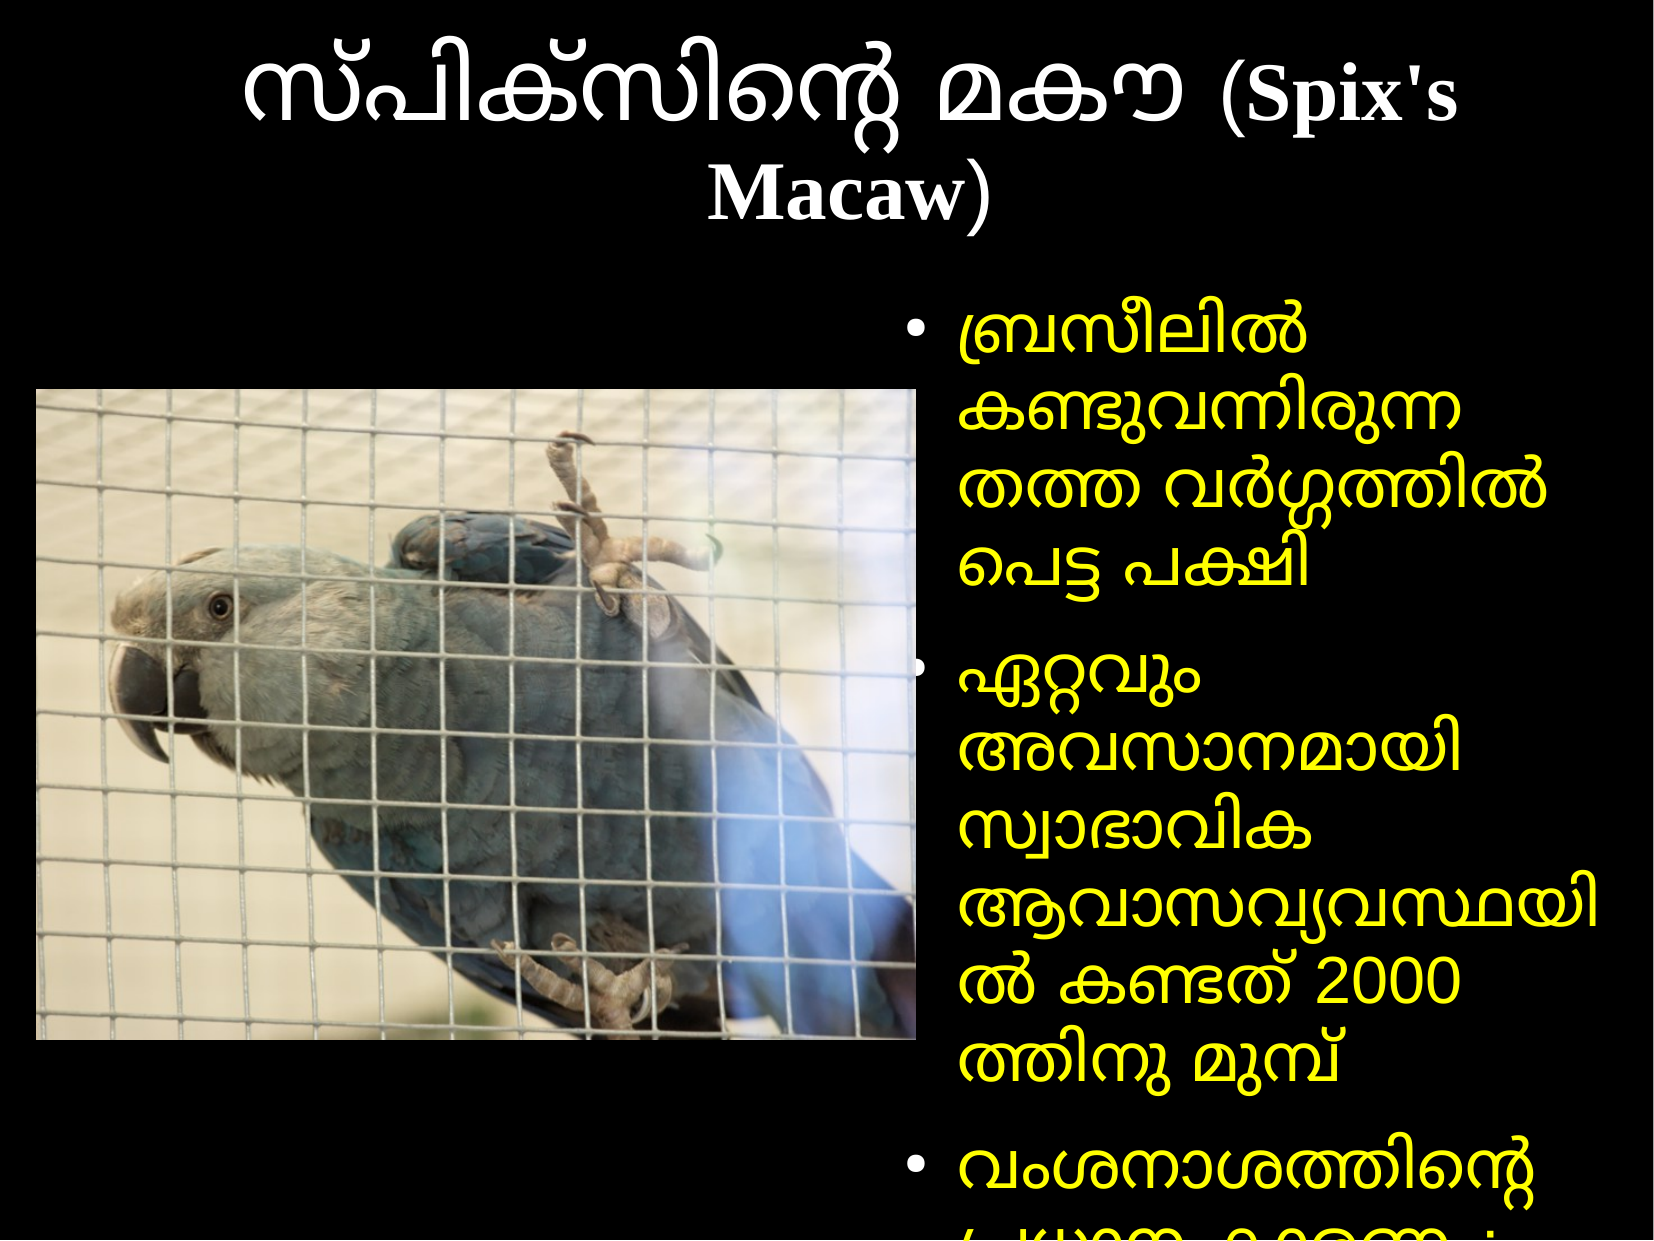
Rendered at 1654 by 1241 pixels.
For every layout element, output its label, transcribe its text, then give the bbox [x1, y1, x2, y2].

list ബ്രസീലില്‍ കണ്ടുവന്നിരുന്ന തത്ത വര്‍ഗ്ഗത്തില്‍ പെട്ട പക്ഷി ഏറ്റവും അവസാനമായി സ്വാഭാവിക ആവാസവ്യവസ്ഥയില്‍ കണ്ടത് 2000 ത്തിനു മുമ്പ് വംശനാശത്തിന്റെ പ്രധാന കാരണം: നായാട്ട് [886, 290, 1613, 1128]
picture [36, 389, 916, 1040]
title സ്പിക്സിന്റെ മകൗ (Spix's Macaw) [106, 29, 1595, 237]
